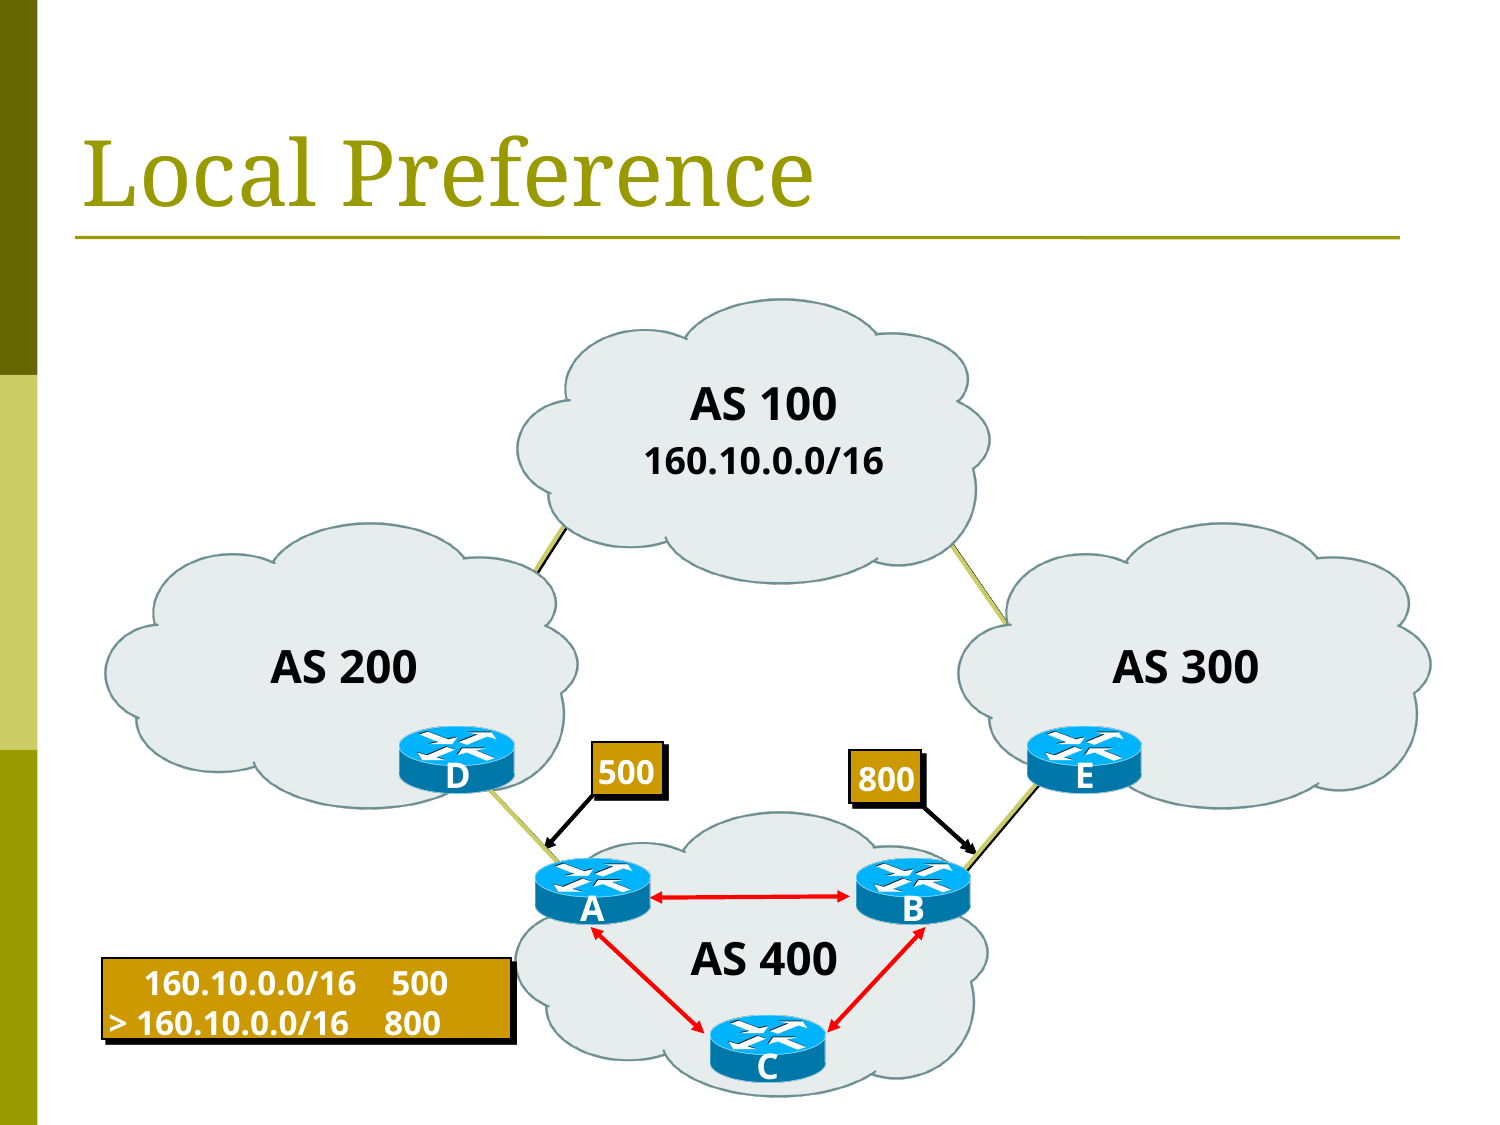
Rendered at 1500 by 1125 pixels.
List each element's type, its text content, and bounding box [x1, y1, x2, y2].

text_box 160.10.0.0/16 500 > 160.10.0.0/16 800 [101, 954, 536, 1050]
text_box D [444, 752, 472, 796]
text_box 160.10.0.0/16 [635, 429, 892, 490]
text_box 800 [850, 750, 923, 805]
text_box E [1074, 752, 1095, 796]
text_box AS 100 [690, 374, 838, 430]
text_box C [756, 1044, 779, 1087]
text_box AS 300 [1082, 637, 1290, 693]
picture [103, 297, 1435, 850]
title Local Preference [76, 86, 1423, 233]
text_box A [589, 901, 595, 910]
text_box B [901, 885, 926, 929]
text_box A [580, 885, 605, 929]
picture [513, 810, 992, 1101]
text_box 500 [590, 743, 675, 799]
text_box AS 200 [212, 637, 476, 693]
text_box AS 400 [690, 929, 839, 985]
